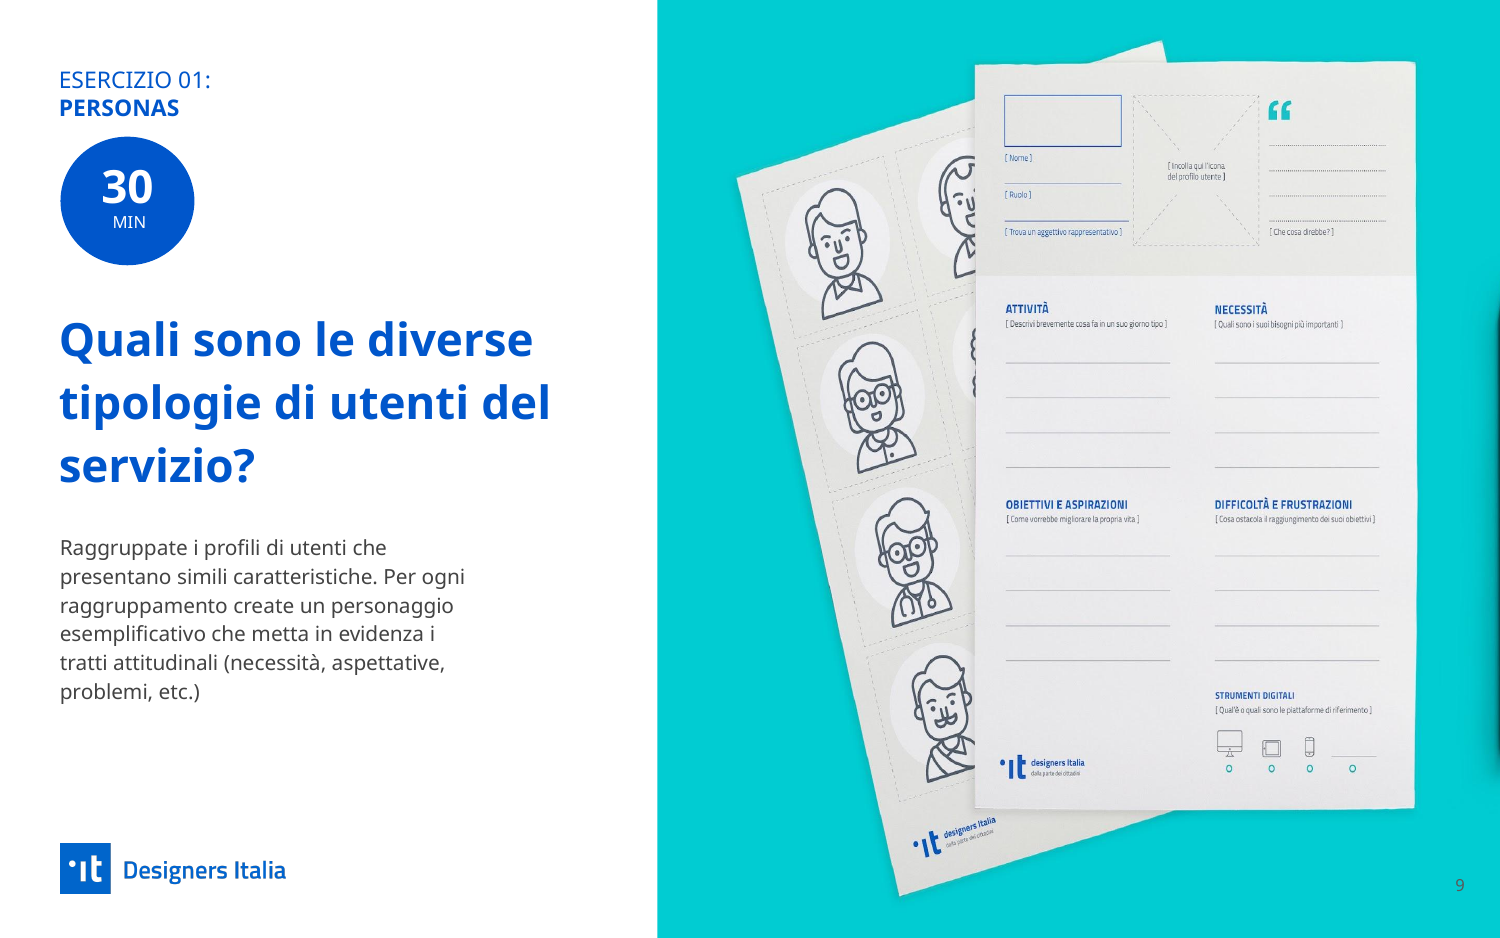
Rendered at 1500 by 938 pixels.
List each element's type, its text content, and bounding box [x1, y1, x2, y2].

text_box 30 [82, 147, 173, 196]
text_box MIN [93, 196, 165, 241]
text_box Quali sono le diverse tipologie di utenti del servizio? [43, 287, 568, 517]
picture [657, 0, 1500, 938]
text_box [60, 153, 195, 266]
text_box Raggruppate i profili di utenti che presentano simili caratteristiche. Per ogni raggruppamento create un personaggio esemplificativo che metta in evidenza i tratti attitudinali (necessità, aspettative, problemi, etc.) [44, 516, 491, 723]
slide_number <number> [1389, 849, 1480, 922]
text_box ESERCIZIO 01: PERSONAS [43, 50, 344, 140]
text_box [91, 136, 164, 147]
text_box 30 [136, 175, 145, 196]
picture [60, 843, 299, 894]
